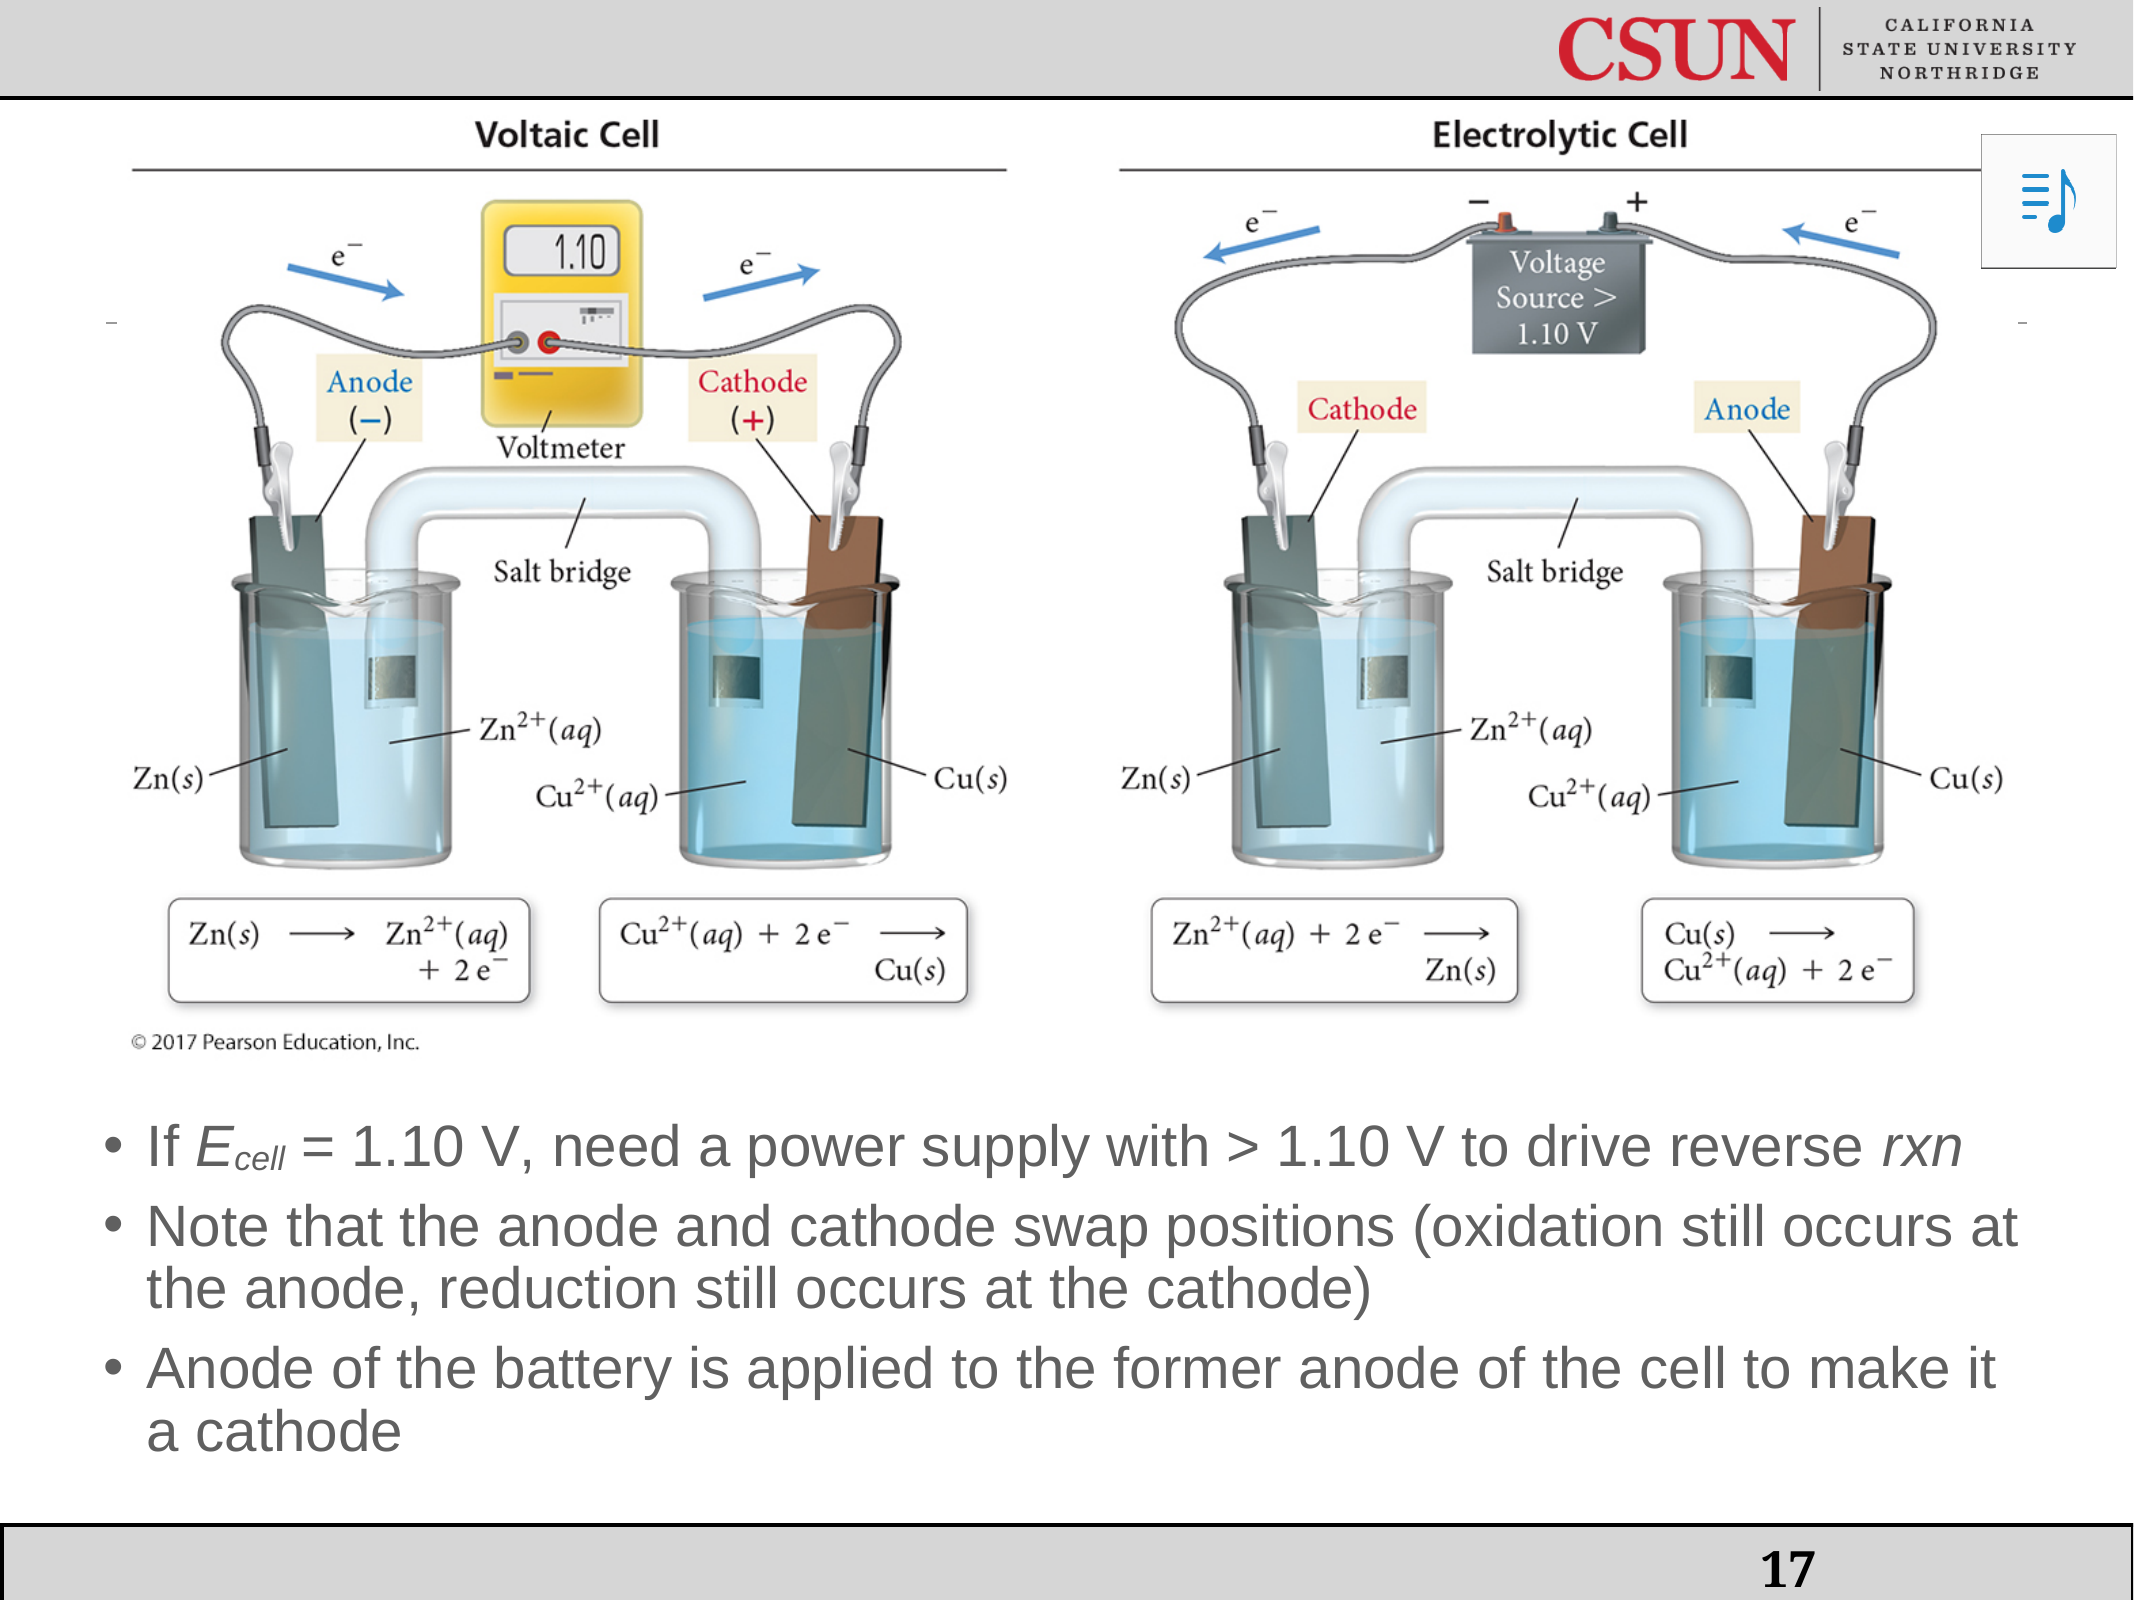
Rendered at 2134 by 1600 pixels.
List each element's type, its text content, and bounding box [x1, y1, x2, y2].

picture [117, 105, 2018, 1063]
list If Ecell = 1.10 V, need a power supply with > 1.10 V to drive reverse rxn Note that the anode and cathode swap positions (oxidation still occurs at the anode, reduction still occurs at the cathode) Anode of the battery is applied to the former anode of the cell to make it a cathode [94, 1108, 2041, 1521]
text_box [1980, 133, 2117, 271]
picture [1559, 7, 2076, 91]
